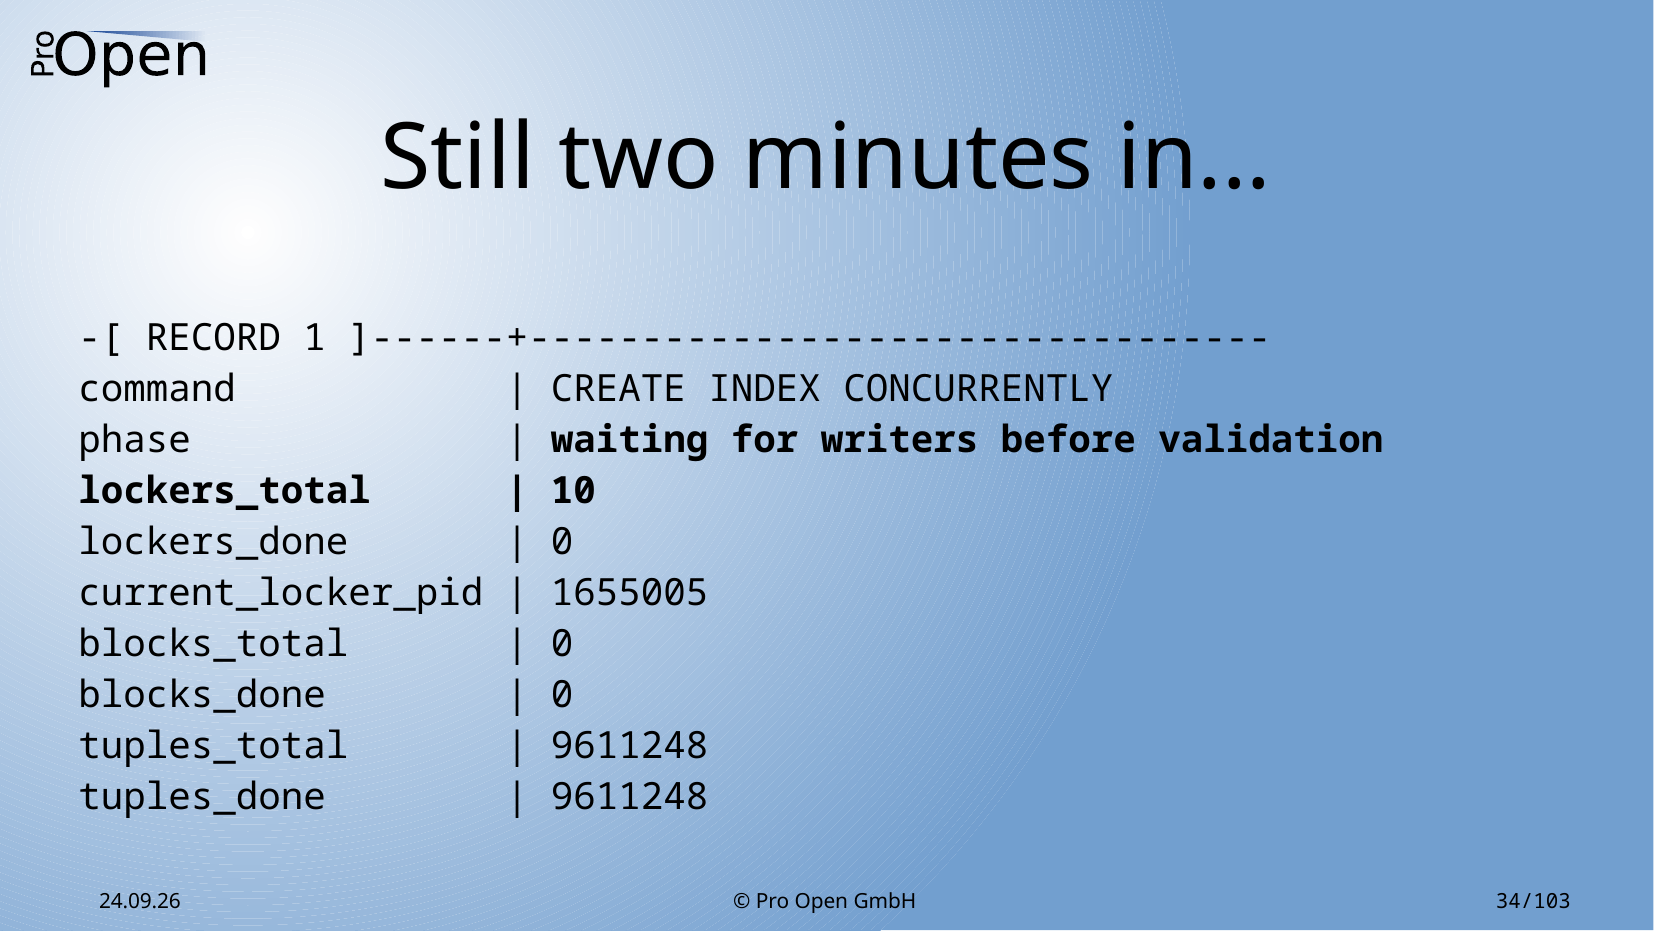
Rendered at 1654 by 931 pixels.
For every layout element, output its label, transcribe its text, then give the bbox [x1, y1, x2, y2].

title Still two minutes in... [82, 88, 1571, 218]
text_box -[ RECORD 1 ]------+--------------------------------- command | CREATE INDEX CONCURRENTLY phase | waiting for writers before validation lockers_total | 10 lockers_done | 0 current_locker_pid | 1655005 blocks_total | 0 blocks_done | 0 tuples_total | 9611248 tuples_done | 9611248 [63, 303, 1595, 804]
